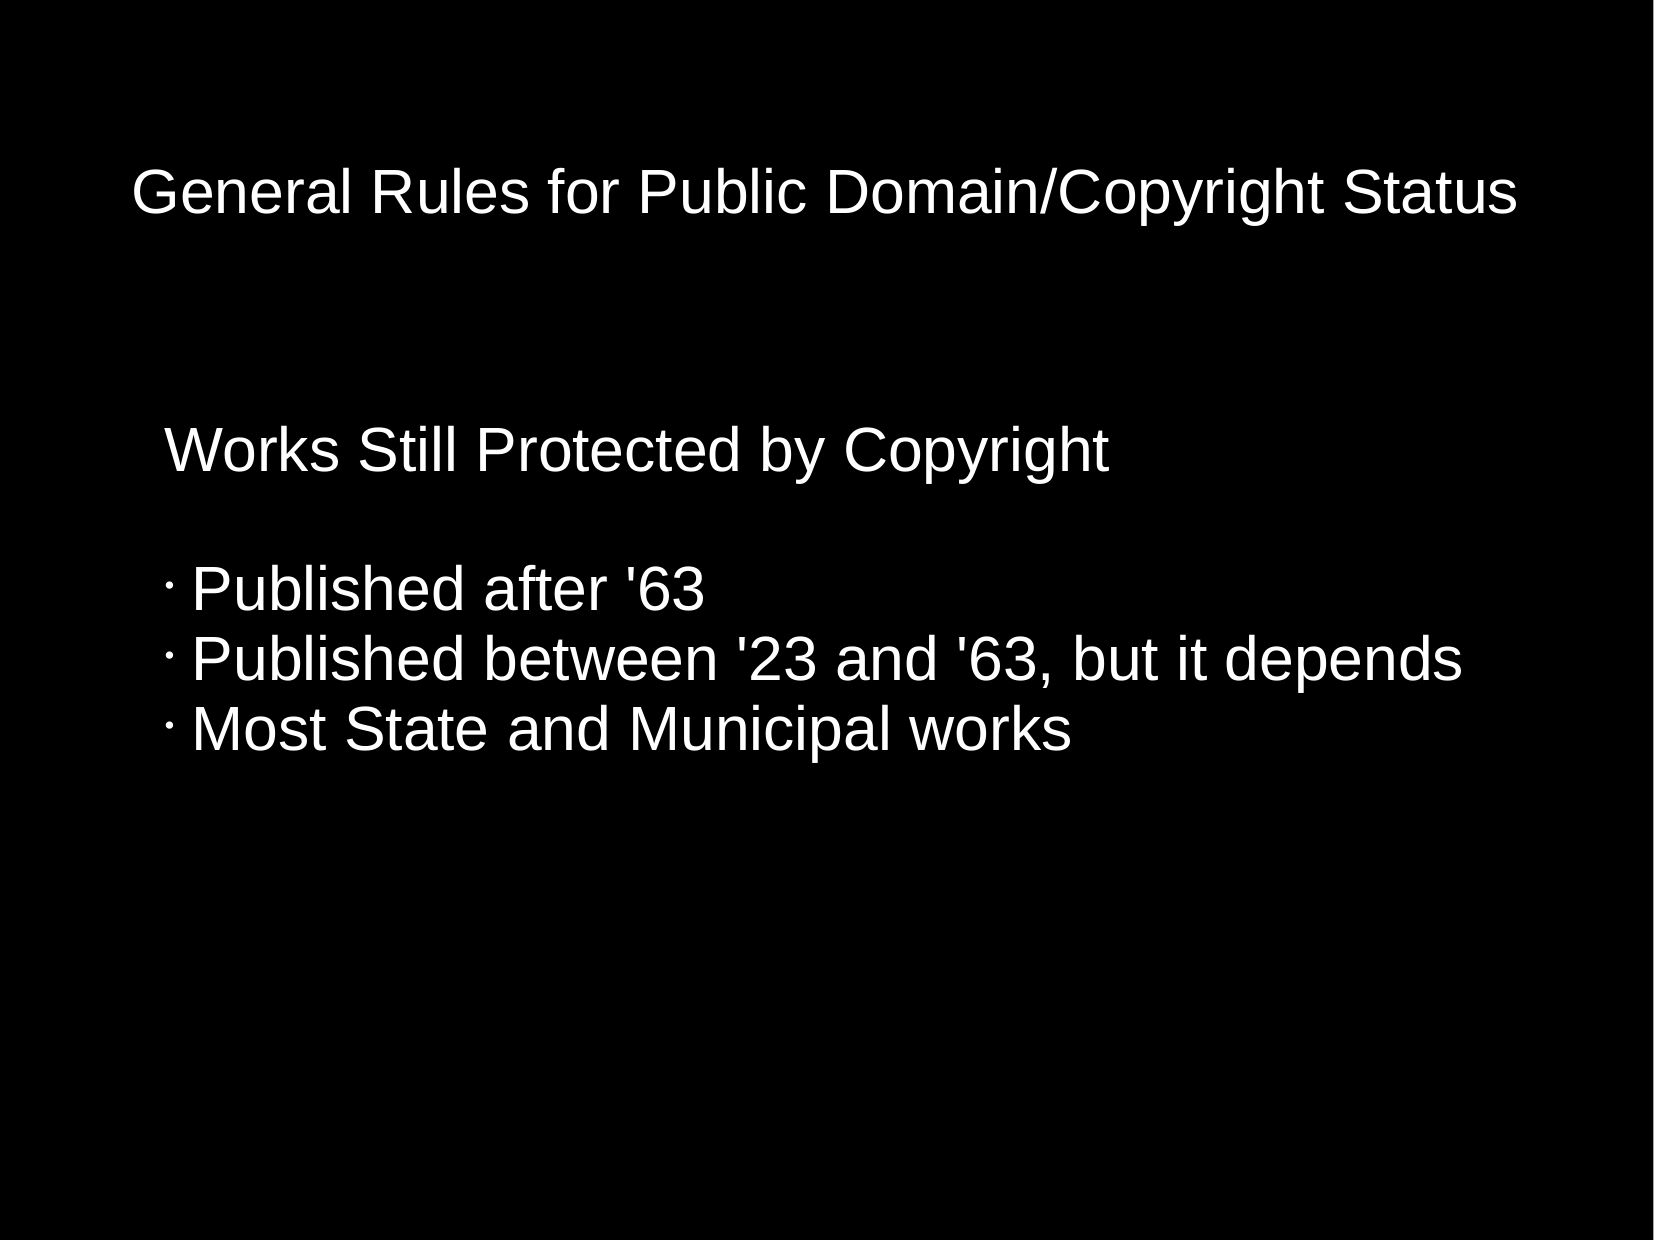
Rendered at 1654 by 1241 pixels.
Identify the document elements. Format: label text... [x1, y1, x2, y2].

text_box General Rules for Public Domain/Copyright Status [117, 149, 1537, 235]
text_box Works Still Protected by Copyright Published after '63 Published between '23 and '63, but it depends Most State and Municipal works [150, 337, 1501, 770]
